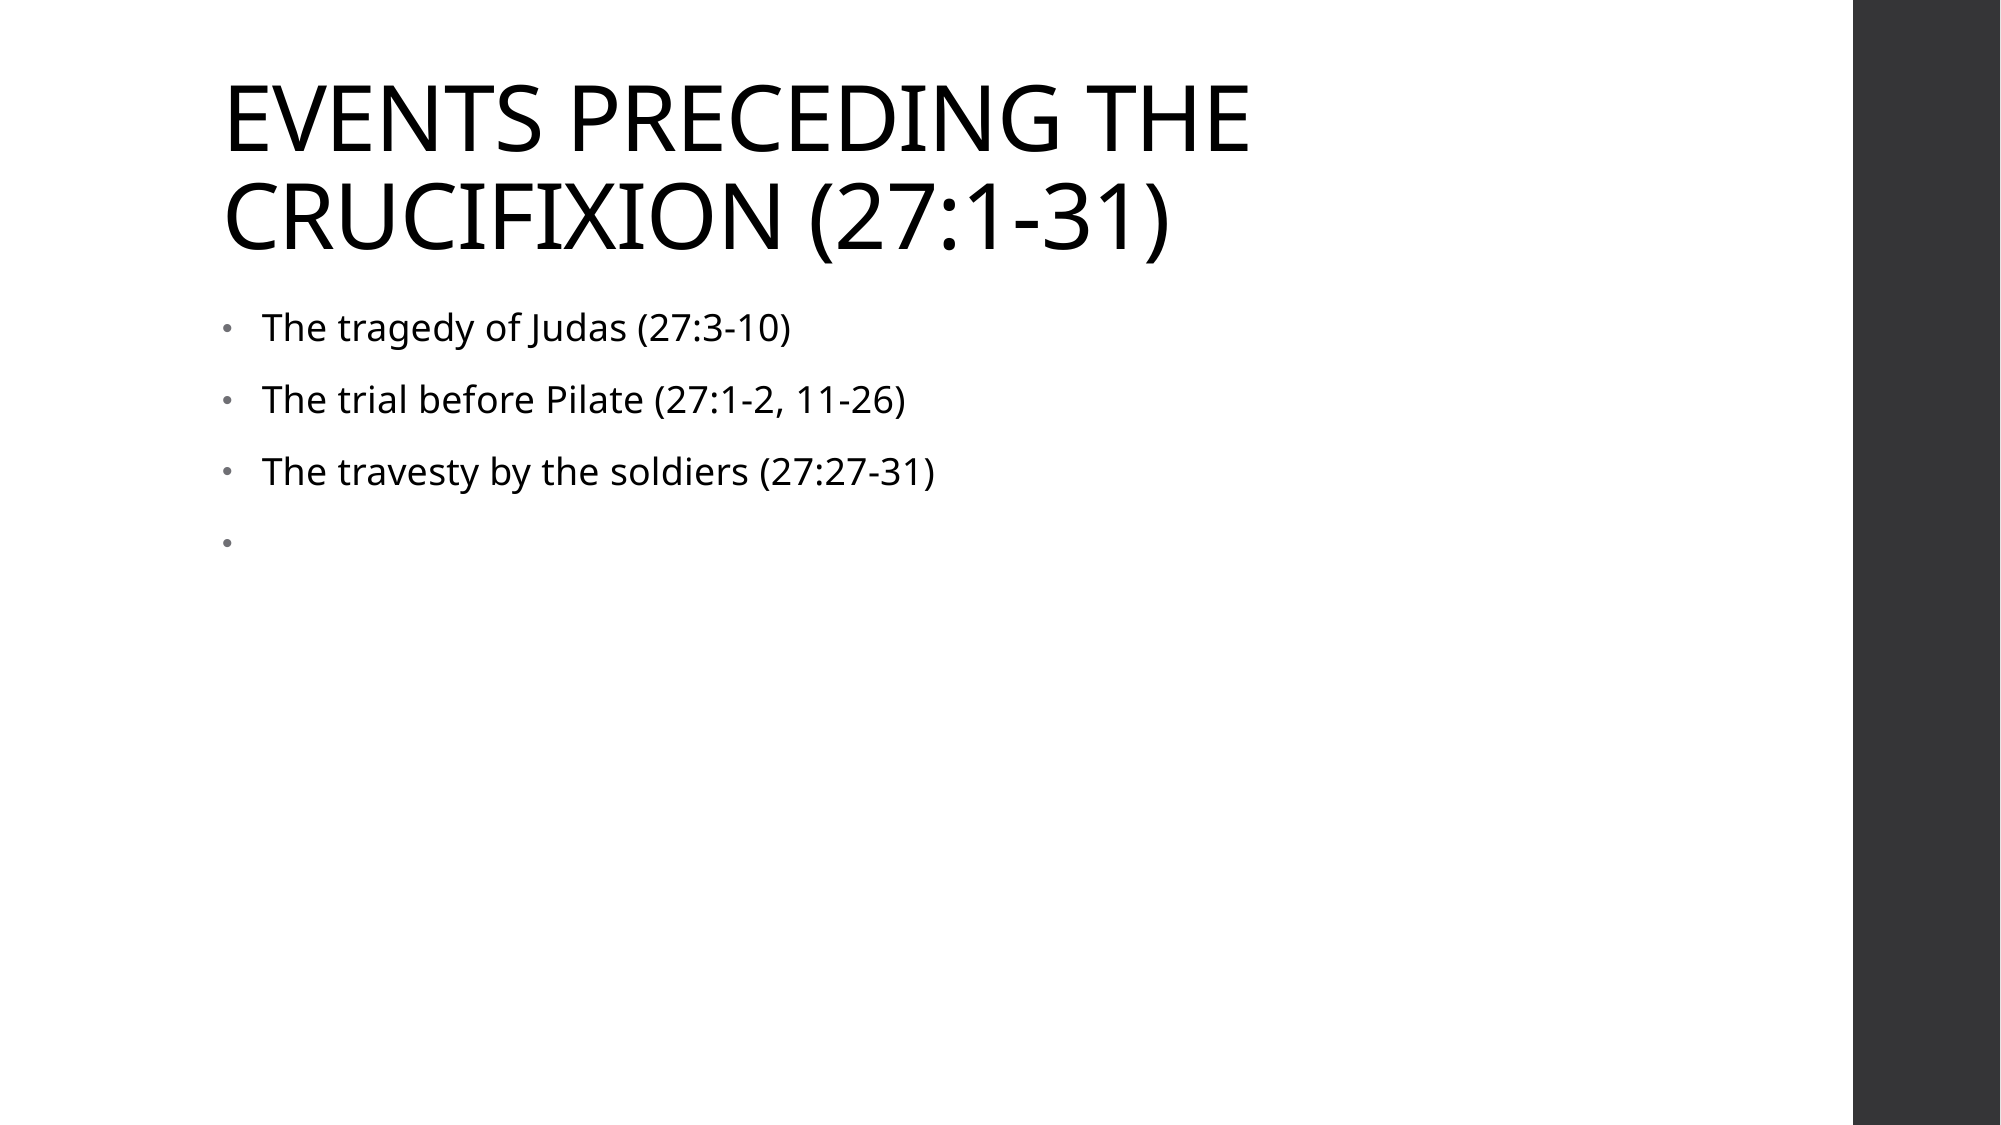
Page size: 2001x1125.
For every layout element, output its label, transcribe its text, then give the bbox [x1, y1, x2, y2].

title EVENTS PRECEDING THE CRUCIFIXION (27:1-31) [206, 60, 1797, 278]
list The tragedy of Judas (27:3-10) The trial before Pilate (27:1-2, 11-26) The travesty by the soldiers (27:27-31) [206, 299, 1617, 1014]
